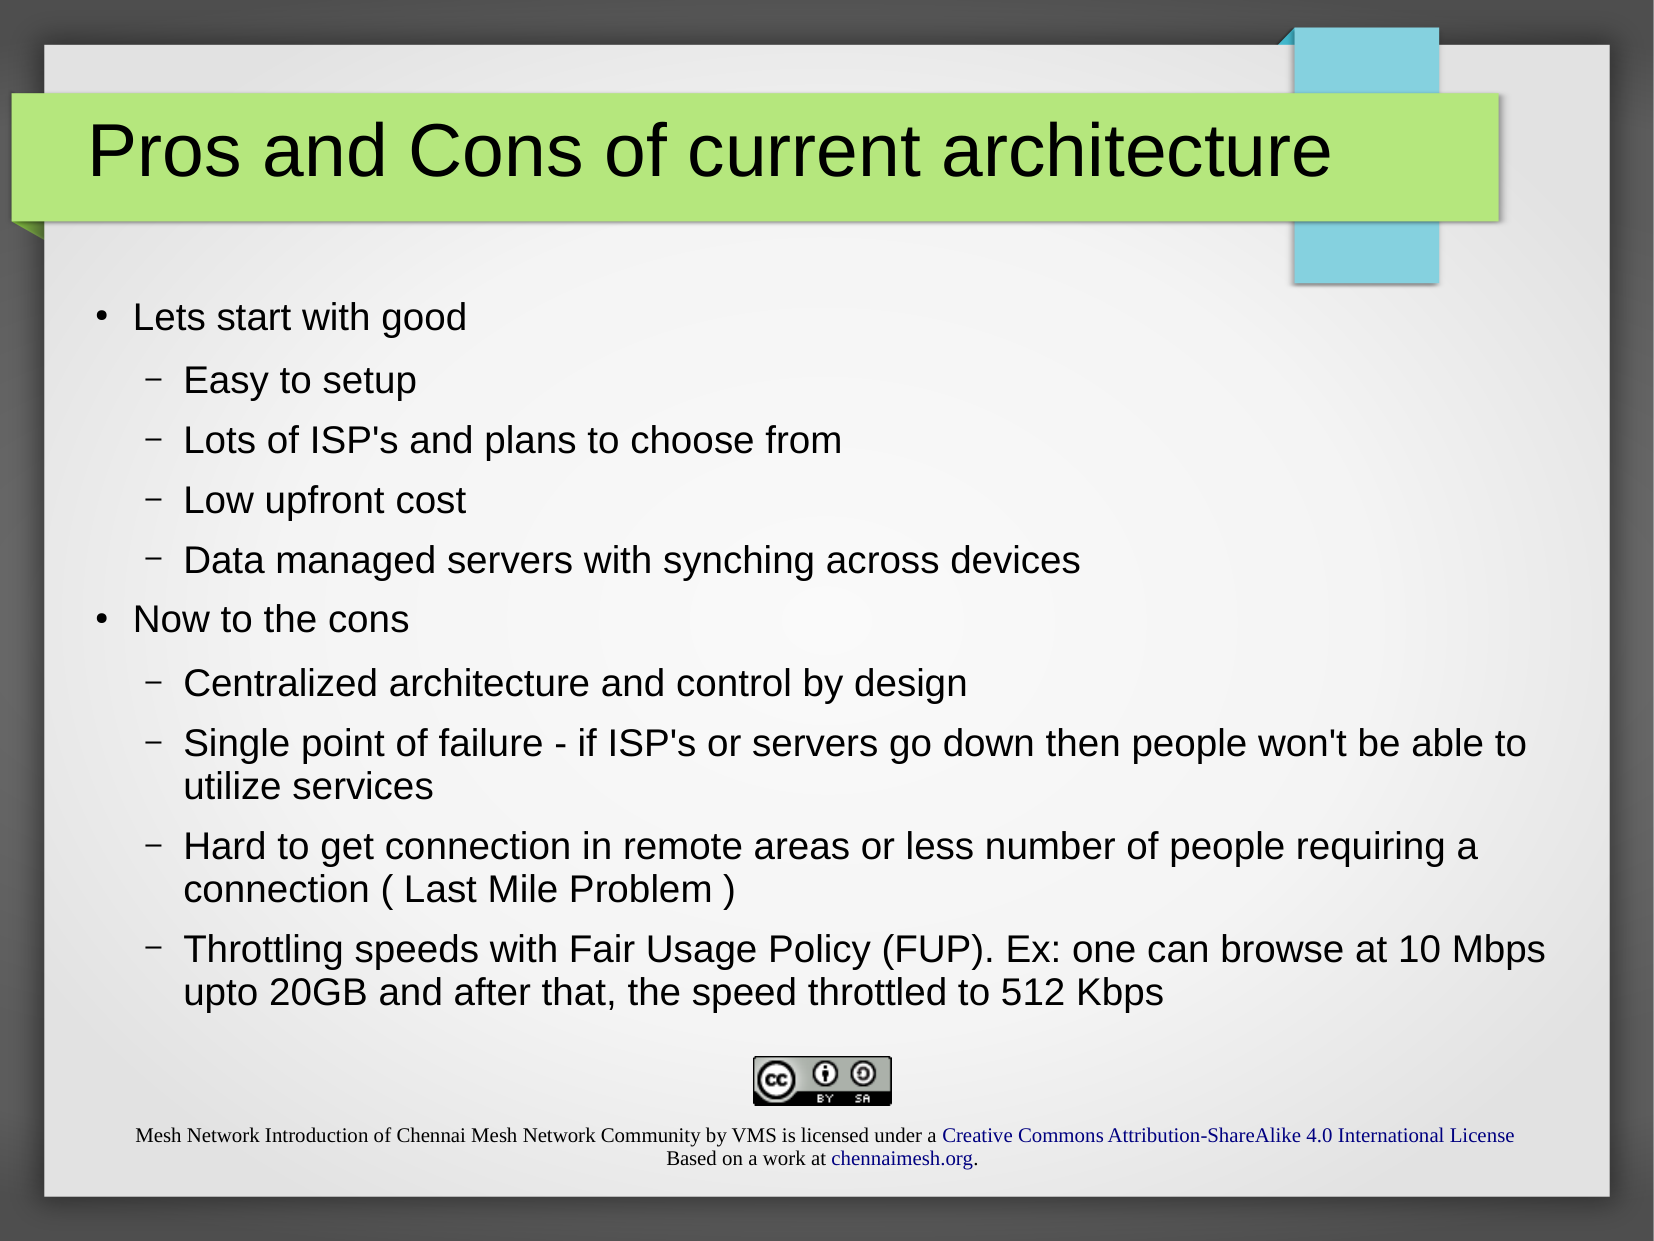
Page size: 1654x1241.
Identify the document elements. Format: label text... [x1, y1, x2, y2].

title Pros and Cons of current architecture [87, 108, 1471, 277]
list Lets start with good Easy to setup Lots of ISP's and plans to choose from Low upfront cost Data managed servers with synching across devices Now to the cons Centralized architecture and control by design Single point of failure - if ISP's or servers go down then people won't be able to utilize services Hard to get connection in remote areas or less number of people requiring a connection ( Last Mile Problem ) Throttling speeds with Fair Usage Policy (FUP). Ex: one can browse at 10 Mbps upto 20GB and after that, the speed throttled to 512 Kbps [82, 295, 1571, 1015]
picture [0, 0, 1654, 1241]
